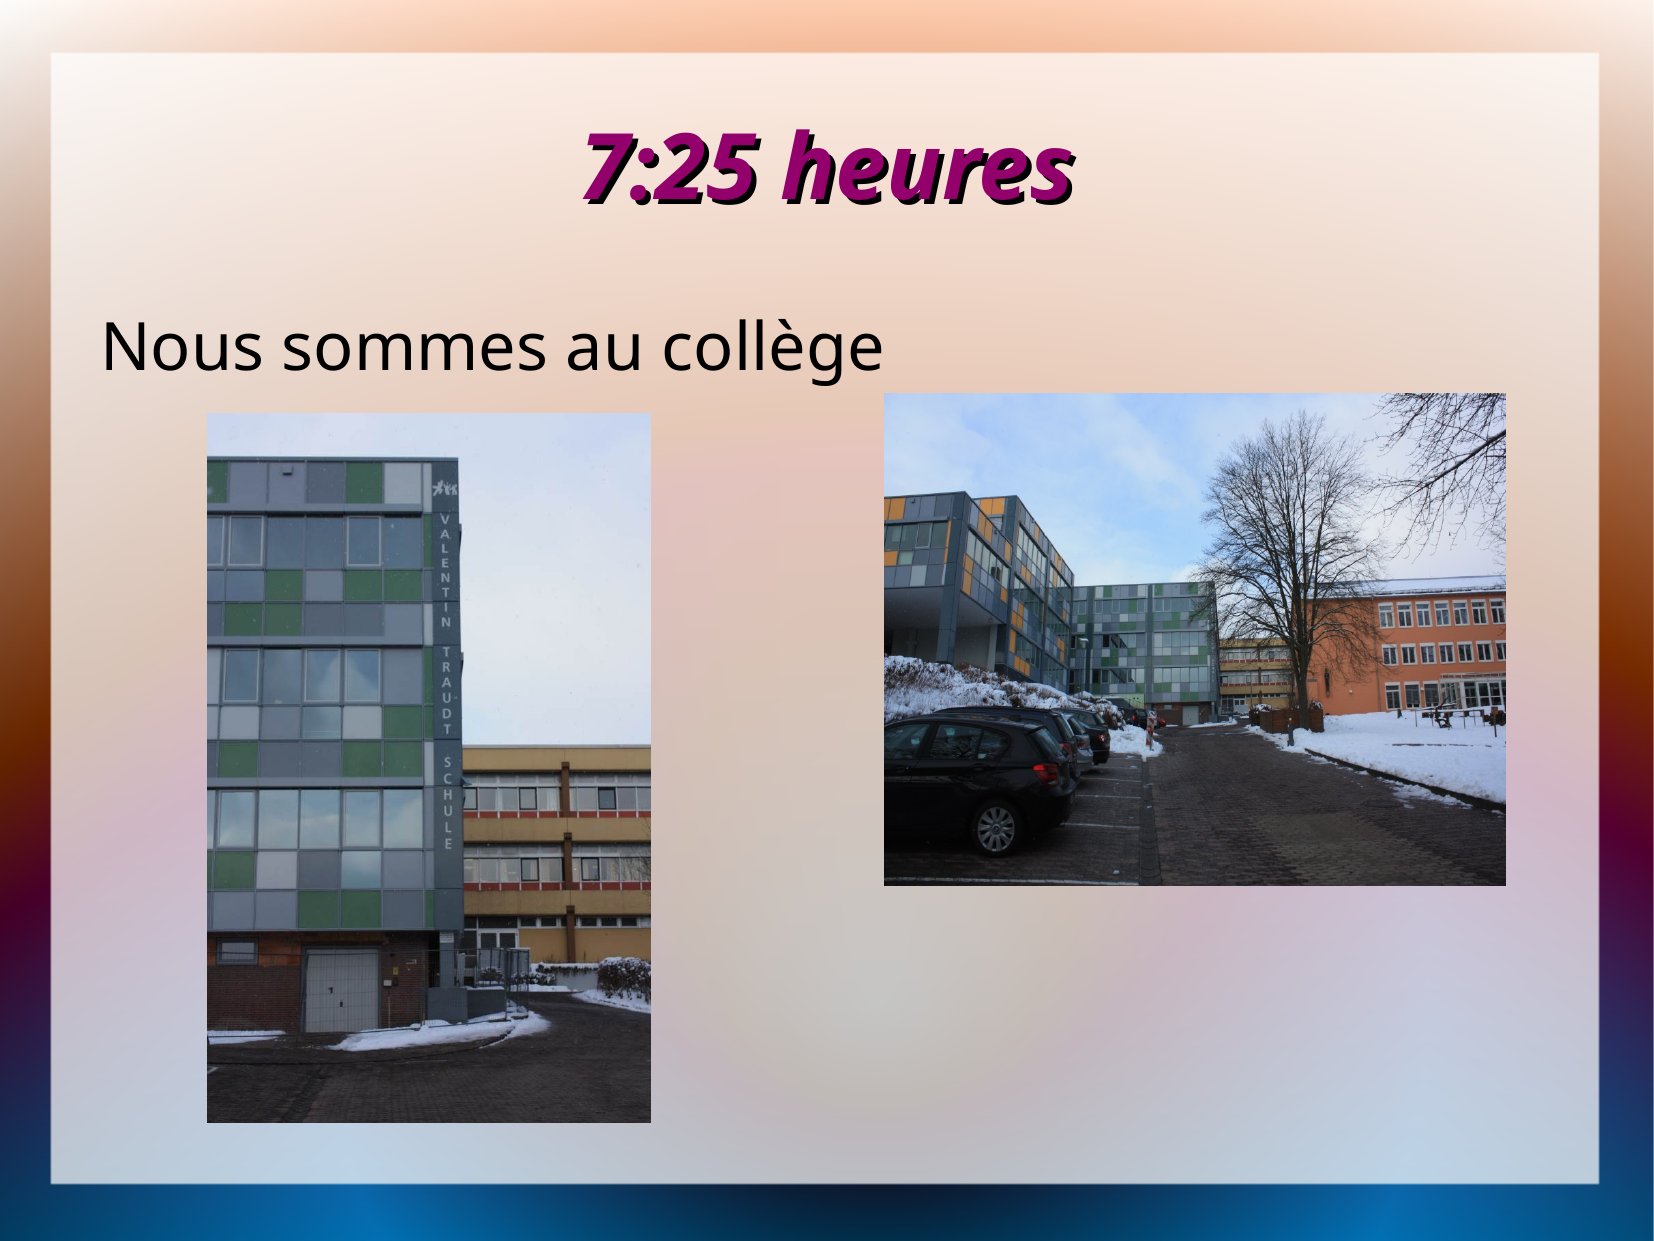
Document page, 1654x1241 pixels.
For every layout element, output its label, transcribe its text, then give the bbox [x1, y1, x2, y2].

picture [0, 0, 1654, 1241]
title 7:25 heures [82, 55, 1571, 263]
list Nous sommes au collège [82, 290, 1571, 1034]
